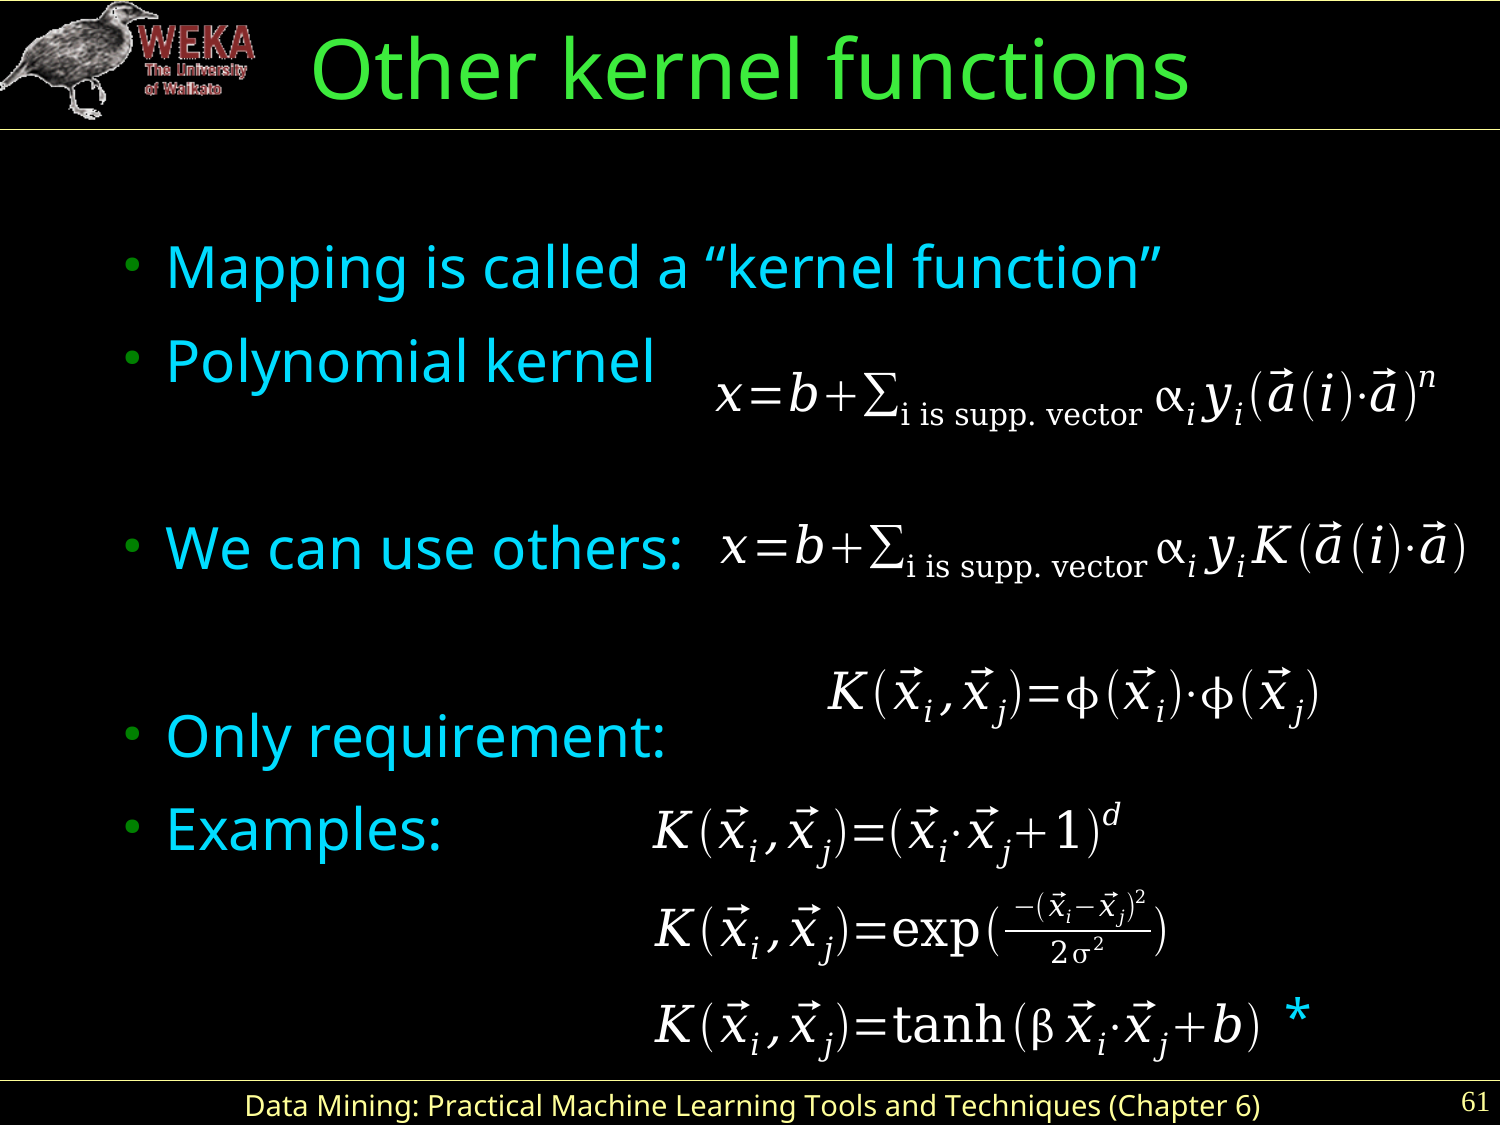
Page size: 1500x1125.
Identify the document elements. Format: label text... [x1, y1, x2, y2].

chart [649, 995, 1268, 1063]
list Mapping is called a “kernel function” Polynomial kernel We can use others: Only requirement: Examples: [108, 218, 1346, 894]
chart [647, 797, 1127, 869]
chart [822, 662, 1327, 731]
chart [708, 359, 1443, 432]
chart [649, 885, 1176, 974]
text_box * [1269, 974, 1325, 1046]
picture [0, 1, 266, 129]
title Other kernel functions [295, 0, 1500, 148]
chart [713, 516, 1474, 585]
